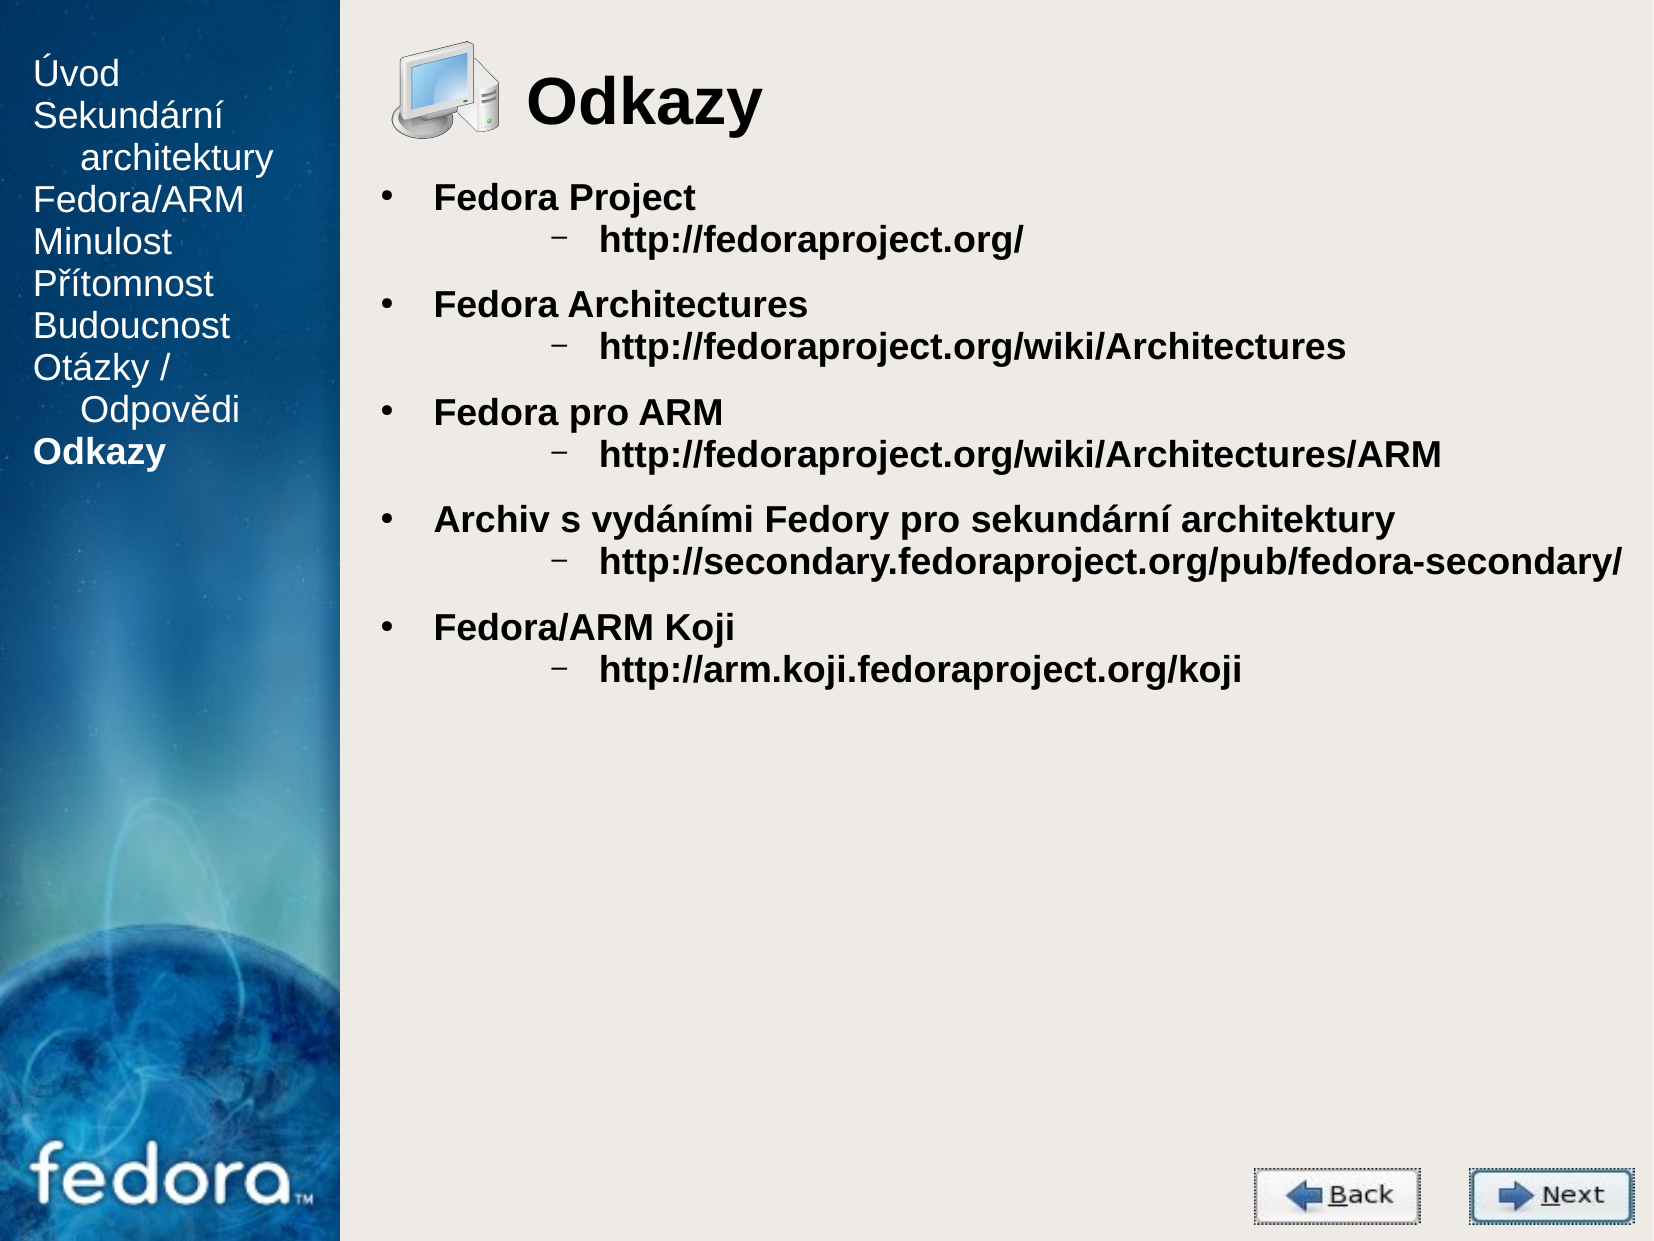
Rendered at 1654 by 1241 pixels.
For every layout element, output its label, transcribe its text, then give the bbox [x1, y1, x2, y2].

text_box Odkazy [511, 56, 1316, 147]
text_box Úvod Sekundární architektury Fedora/ARM Minulost Přítomnost Budoucnost Otázky / Odpovědi Odkazy [18, 45, 327, 481]
picture [0, 0, 1654, 1241]
list Fedora Project http://fedoraproject.org/ Fedora Architectures http://fedoraproject.org/wiki/Architectures Fedora pro ARM http://fedoraproject.org/wiki/Architectures/ARM Archiv s vydáními Fedory pro sekundární architektury http://secondary.fedoraproject.org/pub/fedora-secondary/ Fedora/ARM Koji http://arm.koji.fedoraproject.org/koji [362, 175, 1654, 1147]
